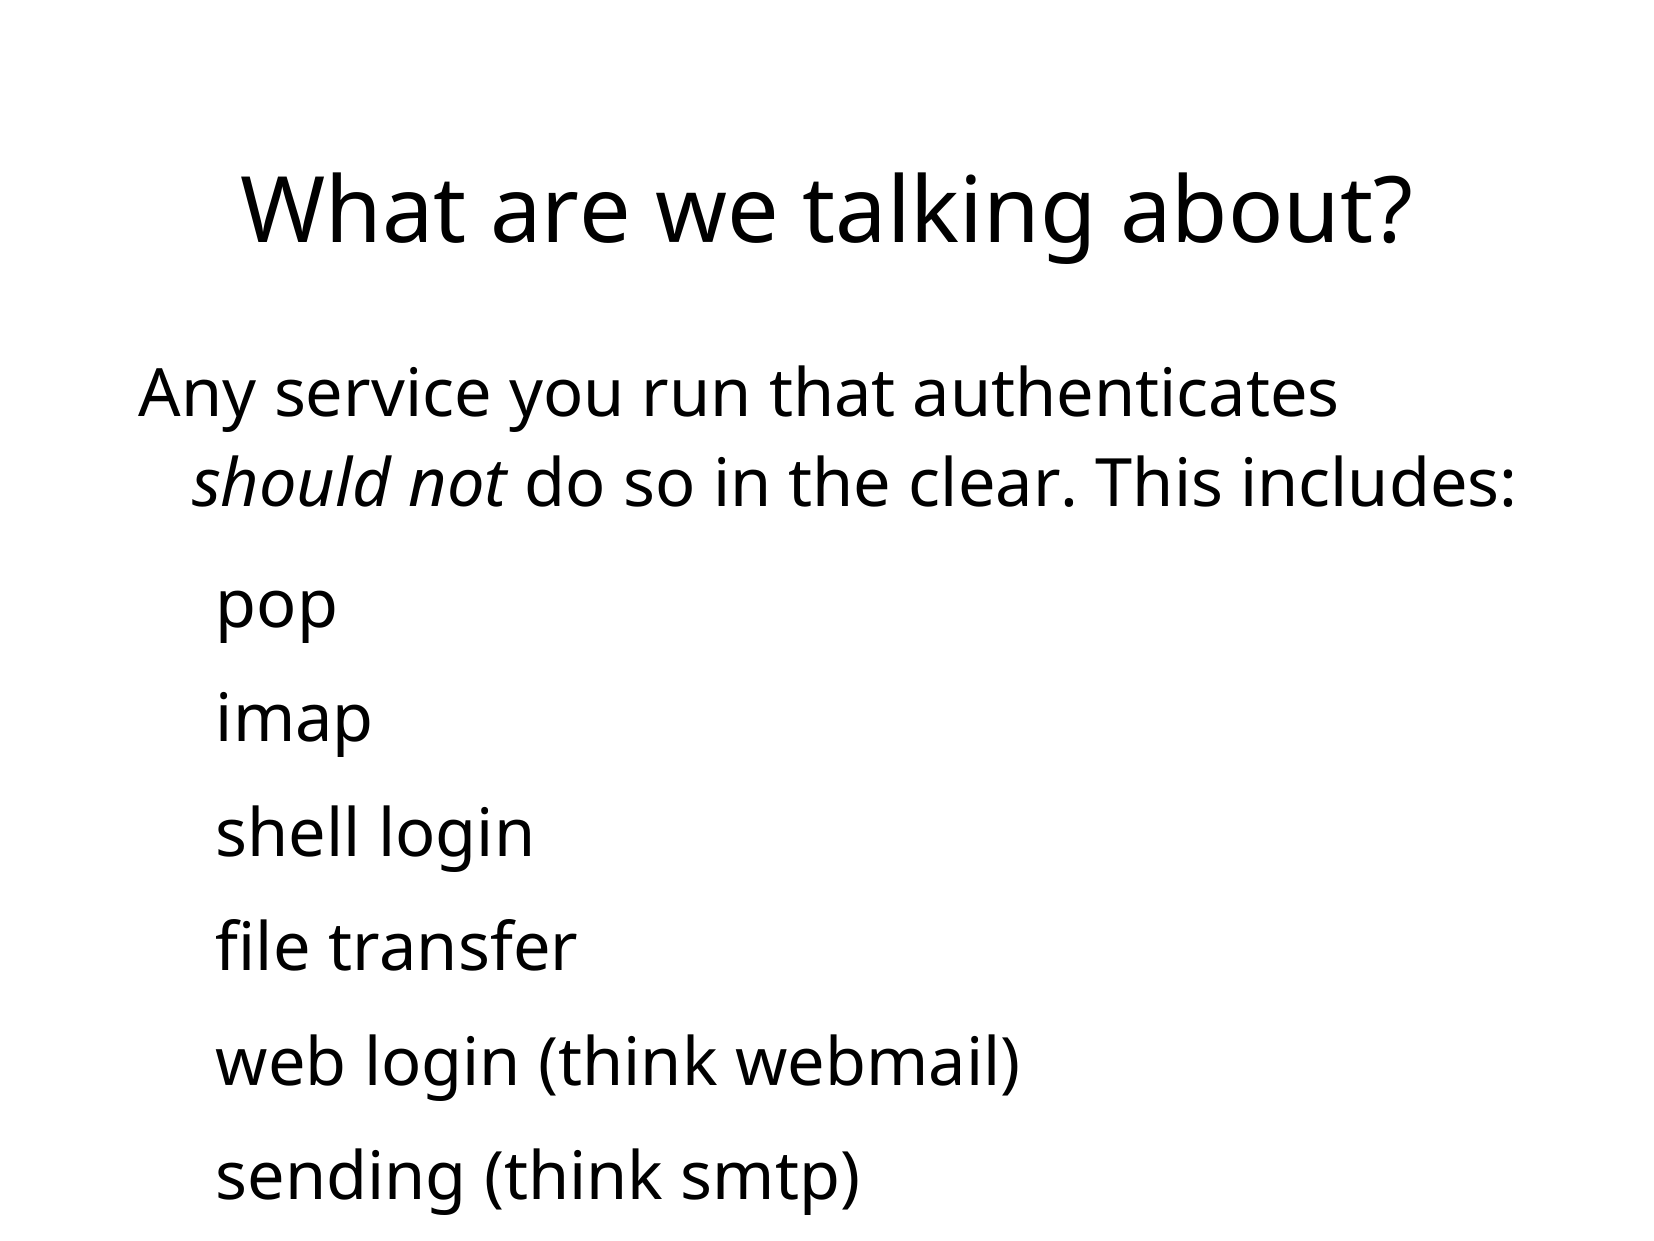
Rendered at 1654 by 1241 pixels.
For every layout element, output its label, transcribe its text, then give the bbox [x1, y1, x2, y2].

list Any service you run that authenticates should not do so in the clear. This includes: pop imap shell login file transfer web login (think webmail) sending (think smtp) [121, 344, 1534, 1181]
title What are we talking about? [121, 102, 1534, 311]
